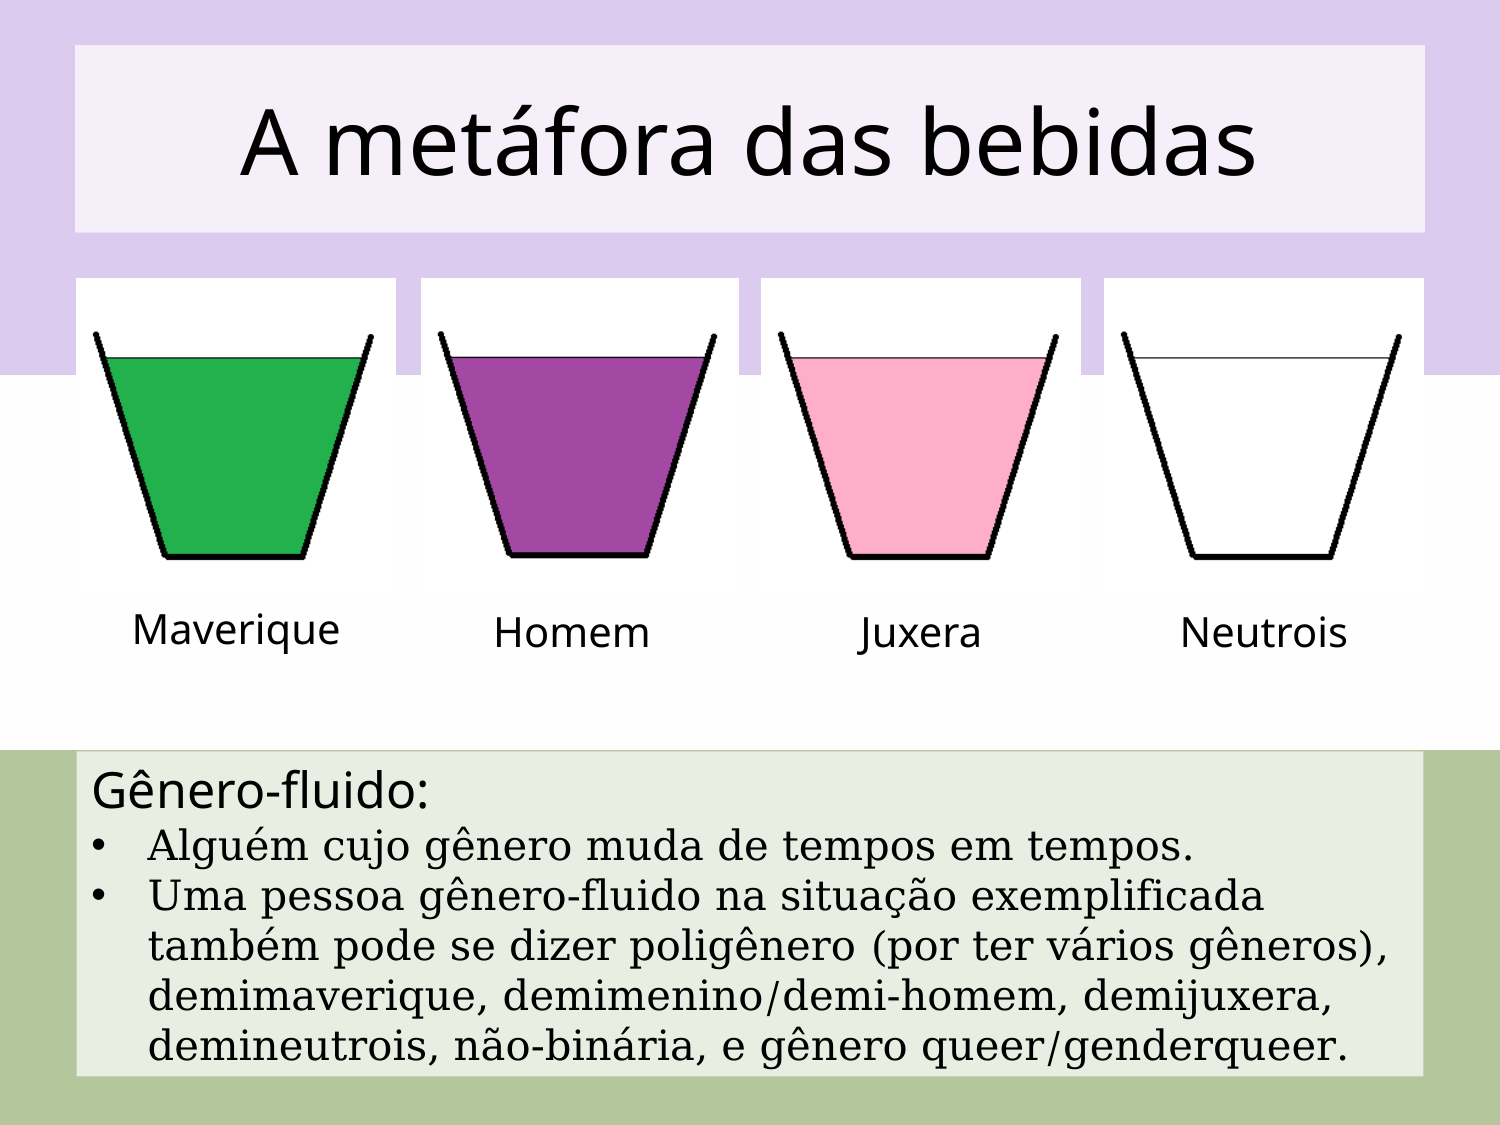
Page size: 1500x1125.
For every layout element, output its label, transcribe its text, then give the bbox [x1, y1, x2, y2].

title A metáfora das bebidas [75, 45, 1425, 233]
picture [421, 278, 739, 596]
text_box Neutrois [1092, 598, 1436, 663]
text_box Maverique [85, 598, 387, 661]
picture [1104, 278, 1424, 598]
picture [761, 278, 1081, 598]
text_box Juxera [761, 598, 1081, 663]
text_box Gênero-fluido: Alguém cujo gênero muda de tempos em tempos. Uma pessoa gênero-fluido na situação exemplificada também pode se dizer poligênero (por ter vários gêneros), demimaverique, demimenino/demi-homem, demijuxera, demineutrois, não-binária, e gênero queer/genderqueer. [76, 751, 1424, 1077]
picture [76, 278, 396, 598]
text_box Homem [421, 597, 723, 663]
